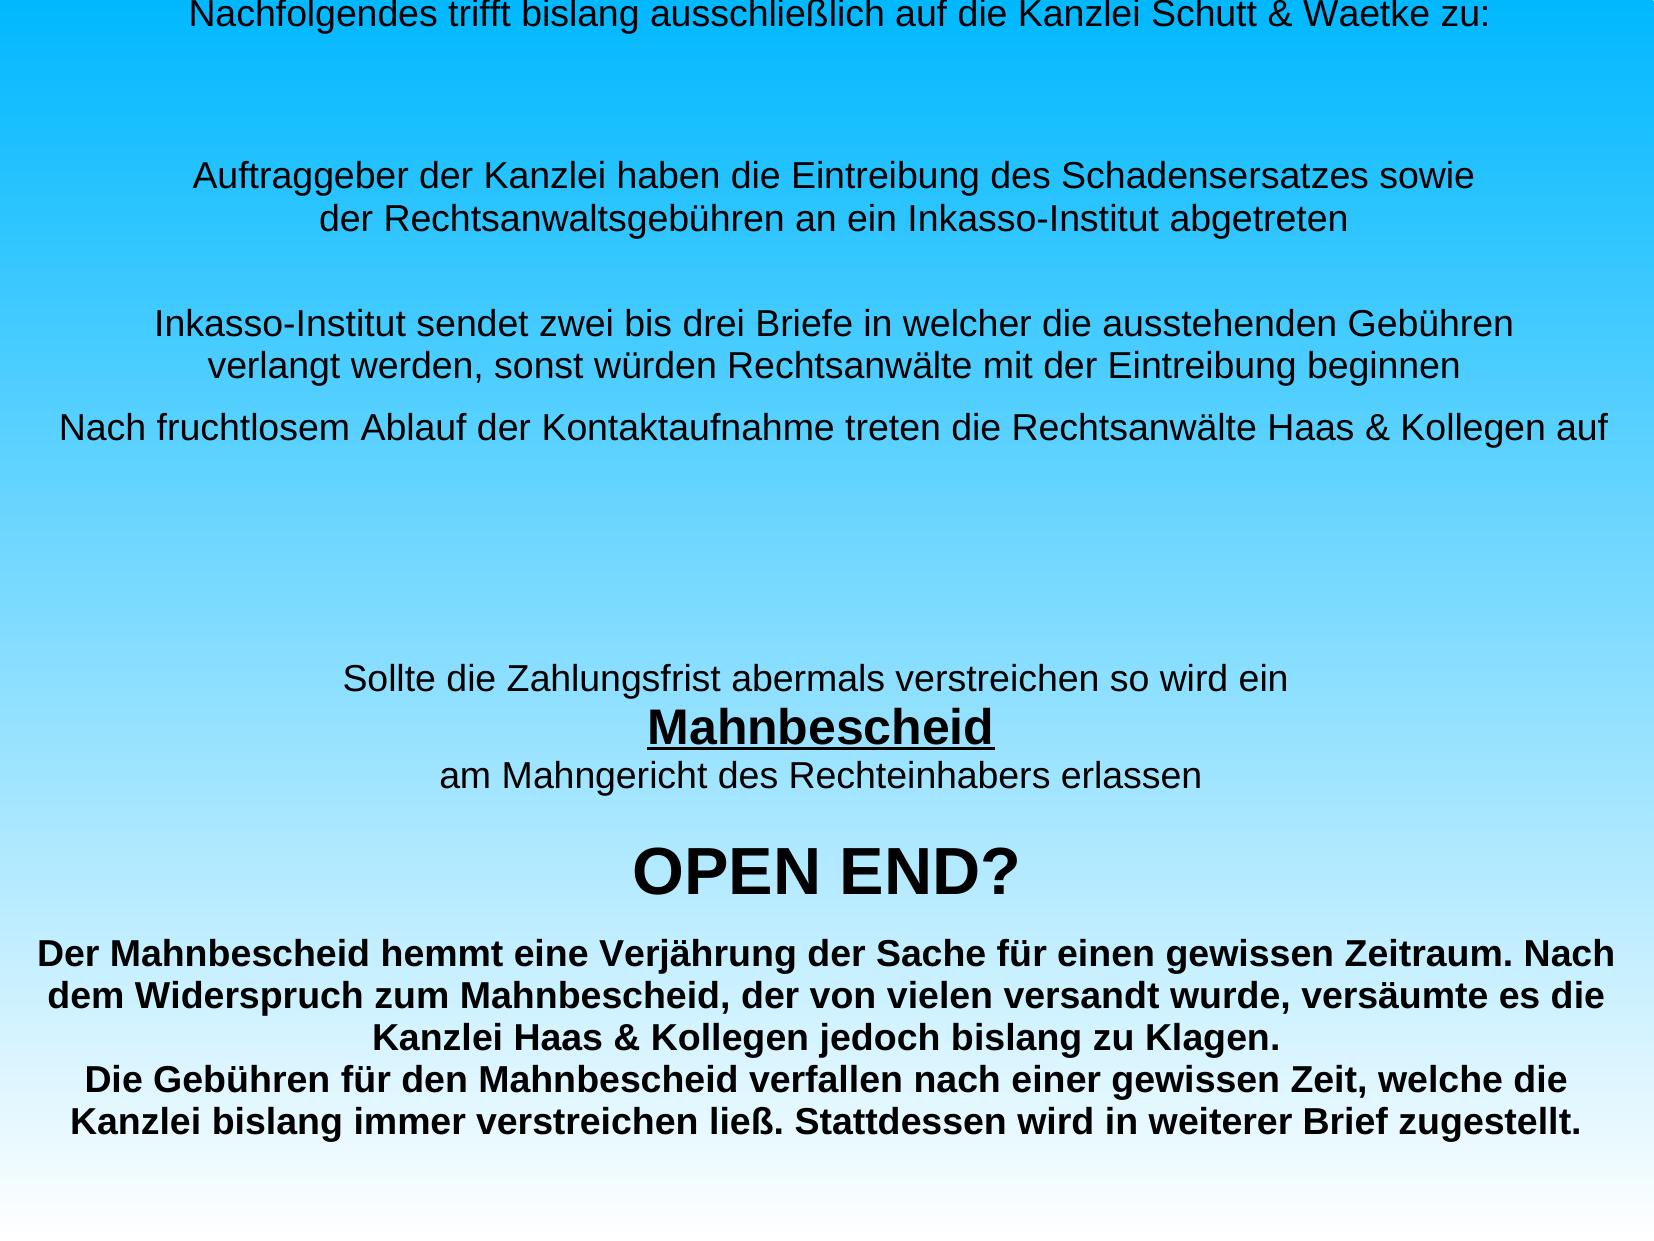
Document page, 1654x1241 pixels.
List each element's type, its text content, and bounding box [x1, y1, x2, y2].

text_box OPEN END? Der Mahnbescheid hemmt eine Verjährung der Sache für einen gewissen Zeitraum. Nach dem Widerspruch zum Mahnbescheid, der von vielen versandt wurde, versäumte es die Kanzlei Haas & Kollegen jedoch bislang zu Klagen. Die Gebühren für den Mahnbescheid verfallen nach einer gewissen Zeit, welche die Kanzlei bislang immer verstreichen ließ. Stattdessen wird in weiterer Brief zugestellt. [0, 826, 1654, 1157]
text_box Nachfolgendes trifft bislang ausschließlich auf die Kanzlei Schutt & Waetke zu: [173, 0, 1506, 57]
text_box Nach fruchtlosem Ablauf der Kontaktaufnahme treten die Rechtsanwälte Haas & Kollegen auf [44, 413, 1623, 471]
text_box Sollte die Zahlungsfrist abermals verstreichen so wird ein Mahnbescheid am Mahngericht des Rechteinhabers erlassen [327, 649, 1314, 806]
text_box Auftraggeber der Kanzlei haben die Eintreibung des Schadensersatzes sowie der Rechtsanwaltsgebühren an ein Inkasso-Institut abgetreten [177, 147, 1490, 247]
text_box Inkasso-Institut sendet zwei bis drei Briefe in welcher die ausstehenden Gebühren verlangt werden, sonst würden Rechtsanwälte mit der Eintreibung beginnen [139, 295, 1528, 395]
